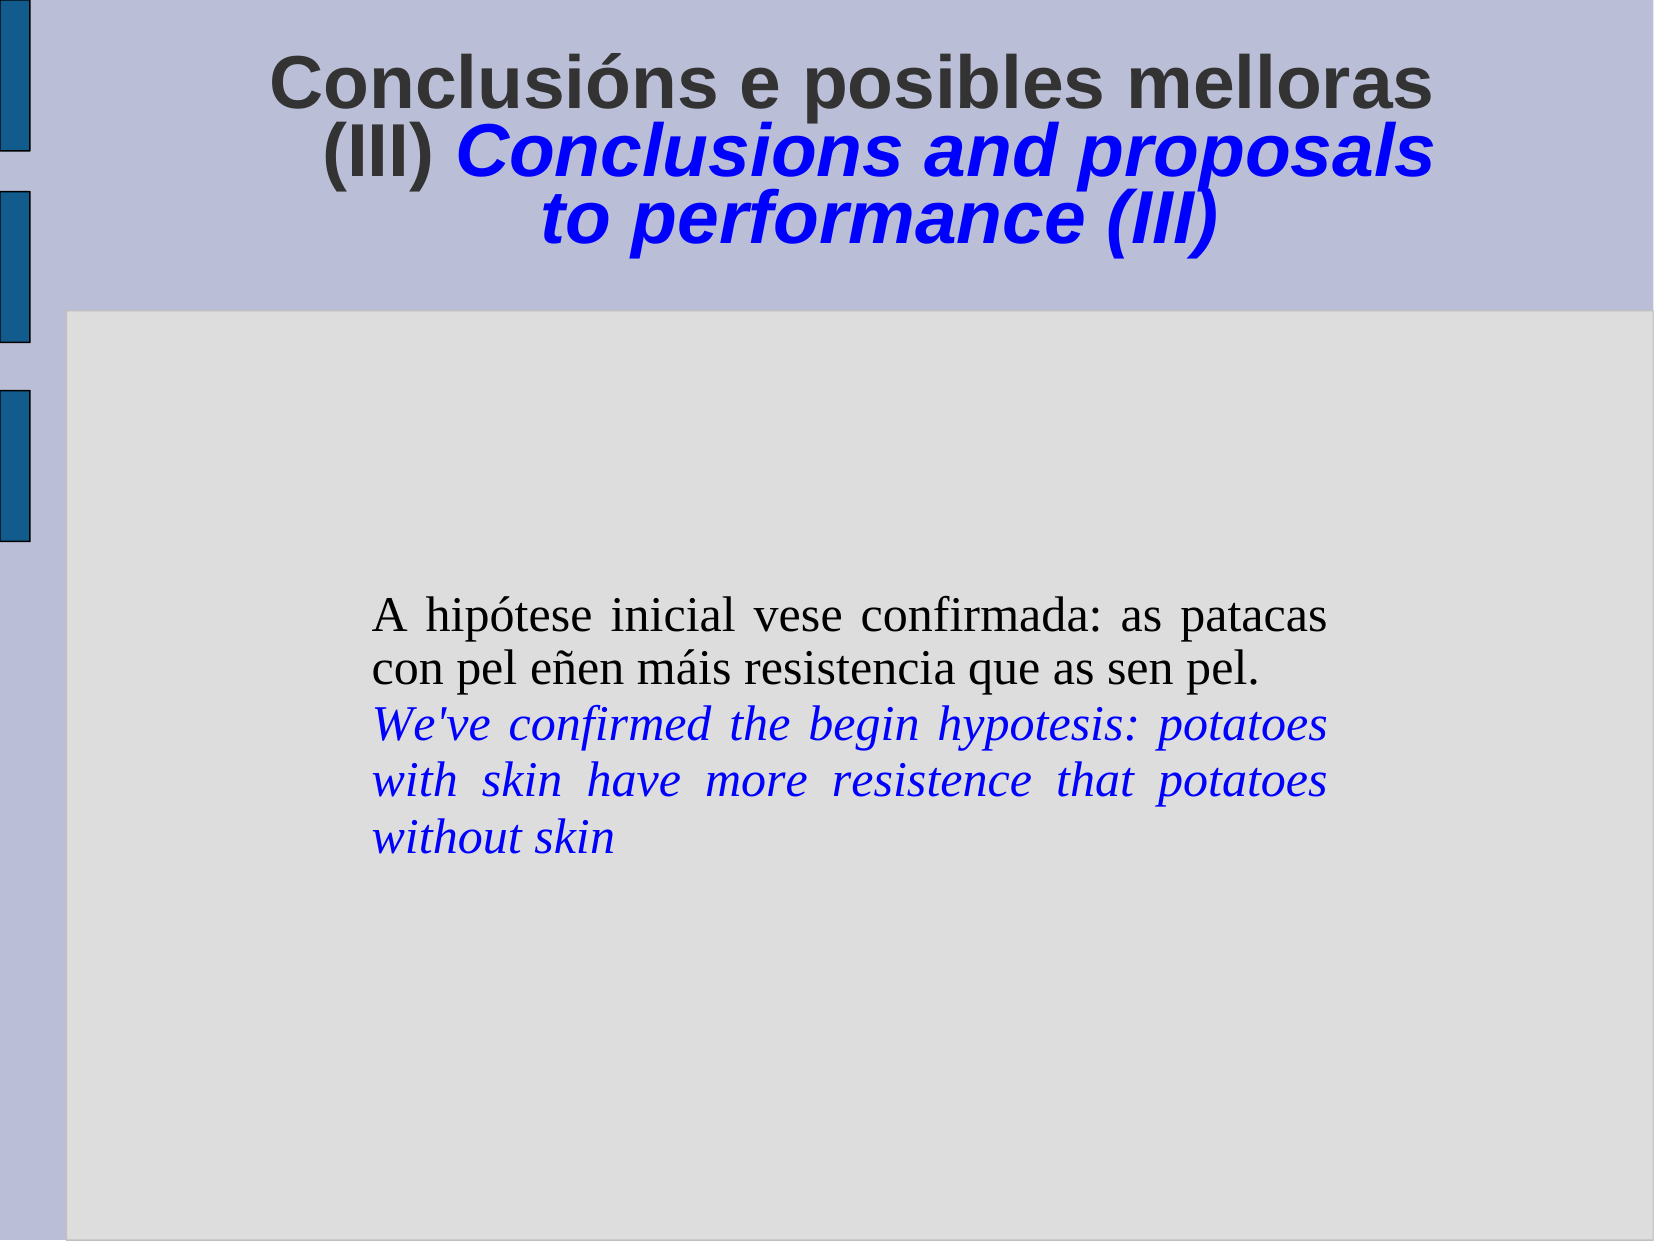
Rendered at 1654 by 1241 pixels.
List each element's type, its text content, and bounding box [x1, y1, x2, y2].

text_box A hipótese inicial vese confirmada: as patacas con pel eñen máis resistencia que as sen pel. We've confirmed the begin hypotesis: potatoes with skin have more resistence that potatoes without skin [371, 589, 1329, 864]
text_box Conclusións e posibles melloras (III) Conclusions and proposals to performance (III) [237, 47, 1469, 265]
